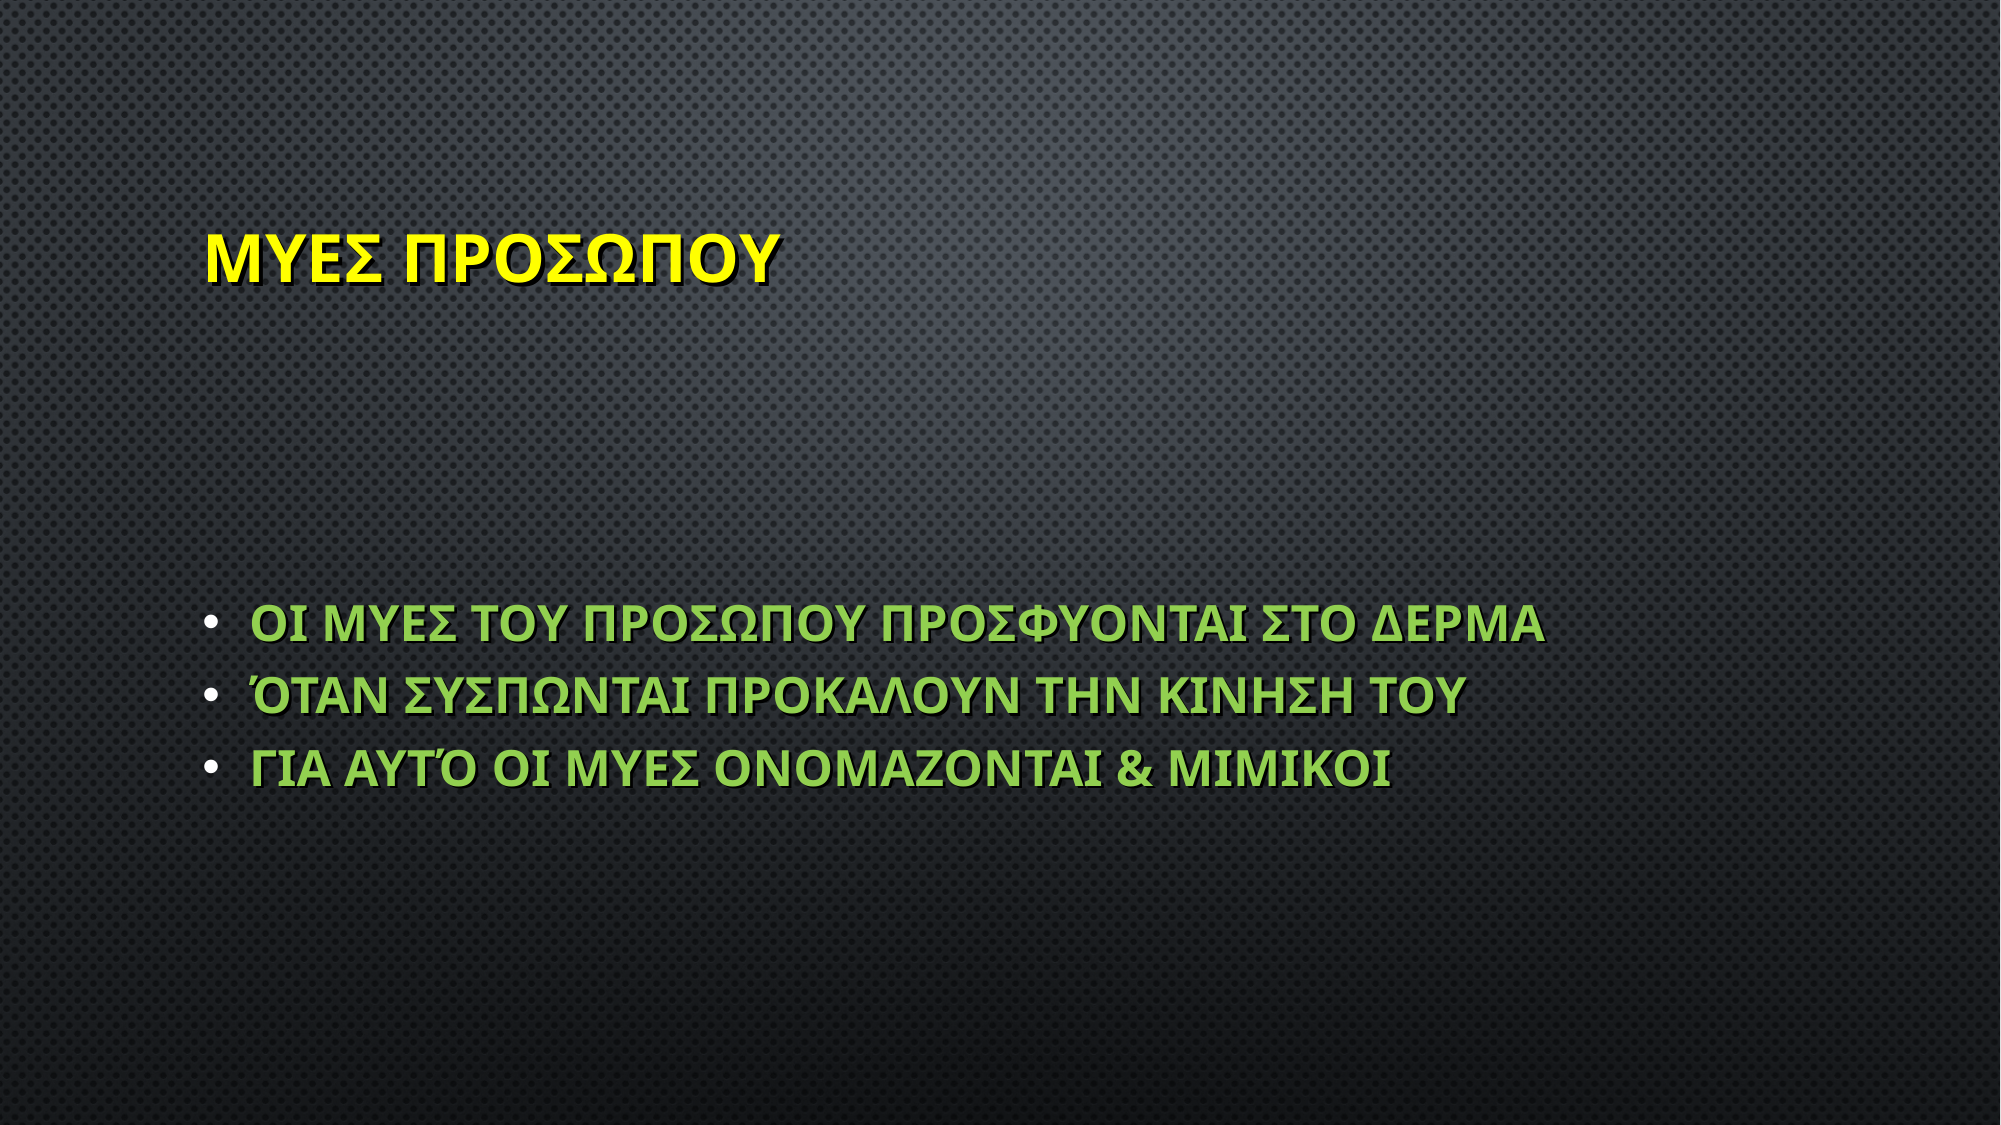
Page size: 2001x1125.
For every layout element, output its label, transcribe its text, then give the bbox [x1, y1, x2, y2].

title ΜΥΕΣ ΠΡΟΣΩΠΟΥ [187, 99, 1045, 413]
list ΟΙ ΜΥΕΣ ΤΟΥ ΠΡΟΣΩΠΟΥ ΠΡΟΣΦΥΟΝΤΑΙ ΣΤΟ ΔΕΡΜΑ ΌΤΑΝ ΣΥΣΠΩΝΤΑΙ ΠΡΟΚΑΛΟΥΝ ΤΗΝ ΚΙΝΗΣΗ ΤΟΥ ΓΙΑ ΑΥΤΌ ΟΙ ΜΥΕΣ ΟΝΟΜΑΖΟΝΤΑΙ & ΜΙΜΙΚΟΙ [187, 437, 1813, 950]
